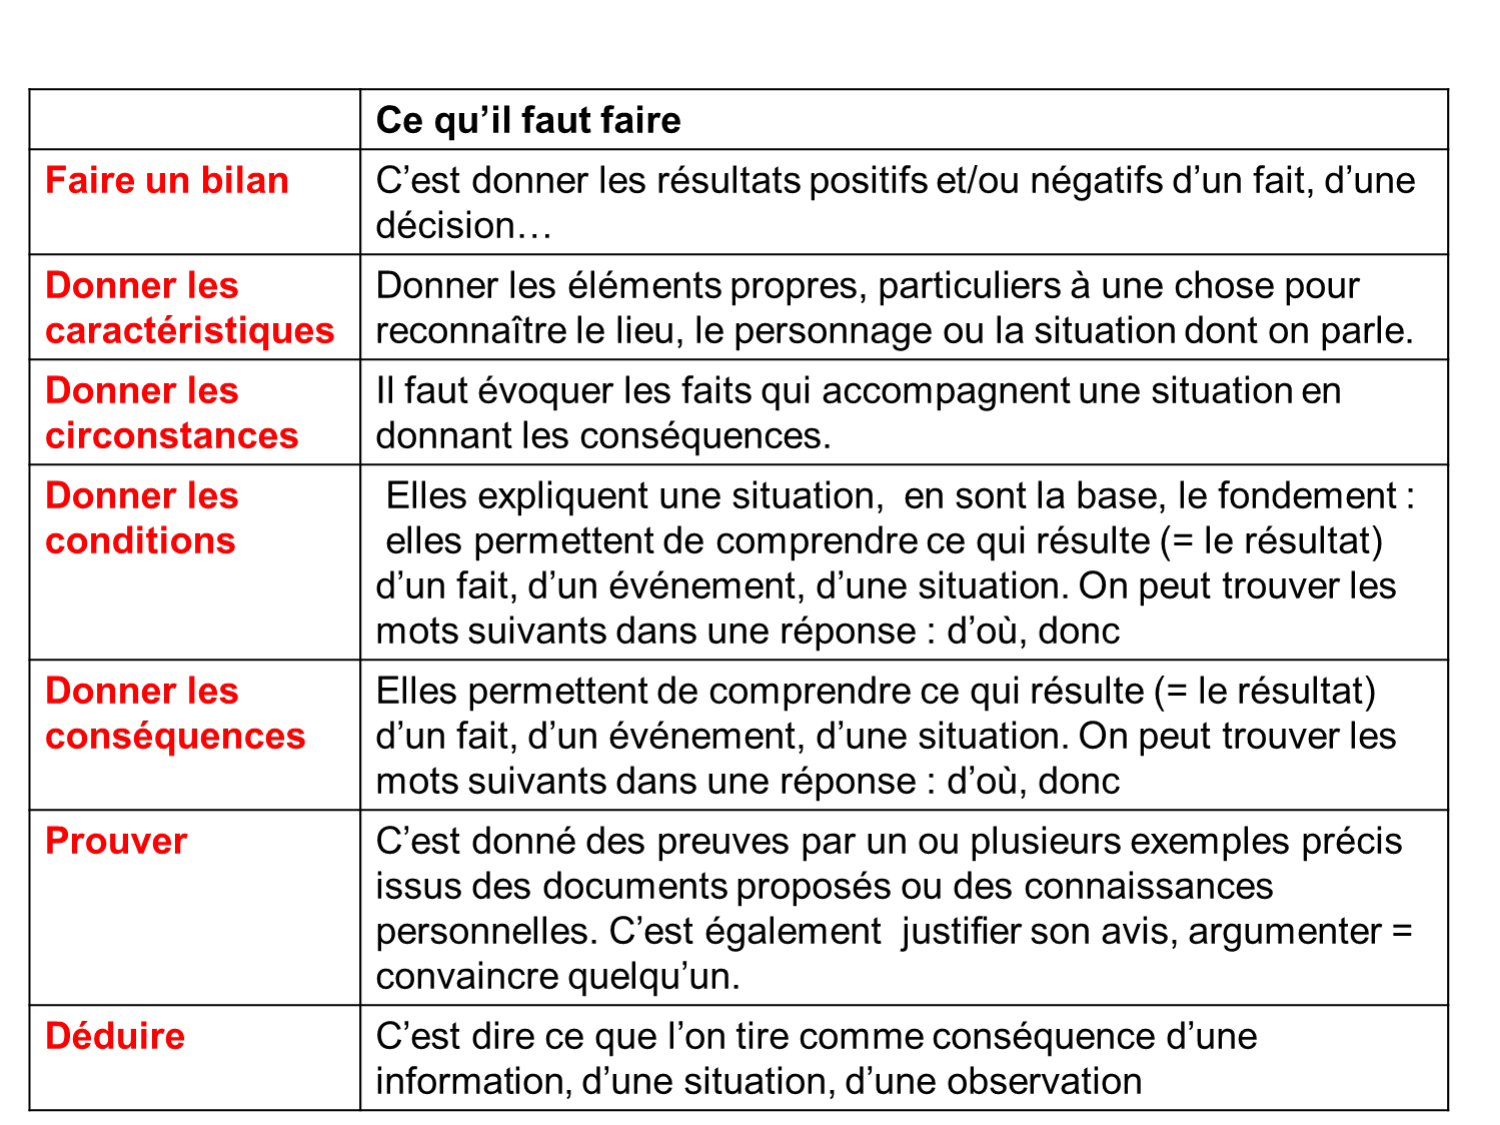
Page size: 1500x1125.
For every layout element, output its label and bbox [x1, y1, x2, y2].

picture [21, 84, 1450, 1125]
